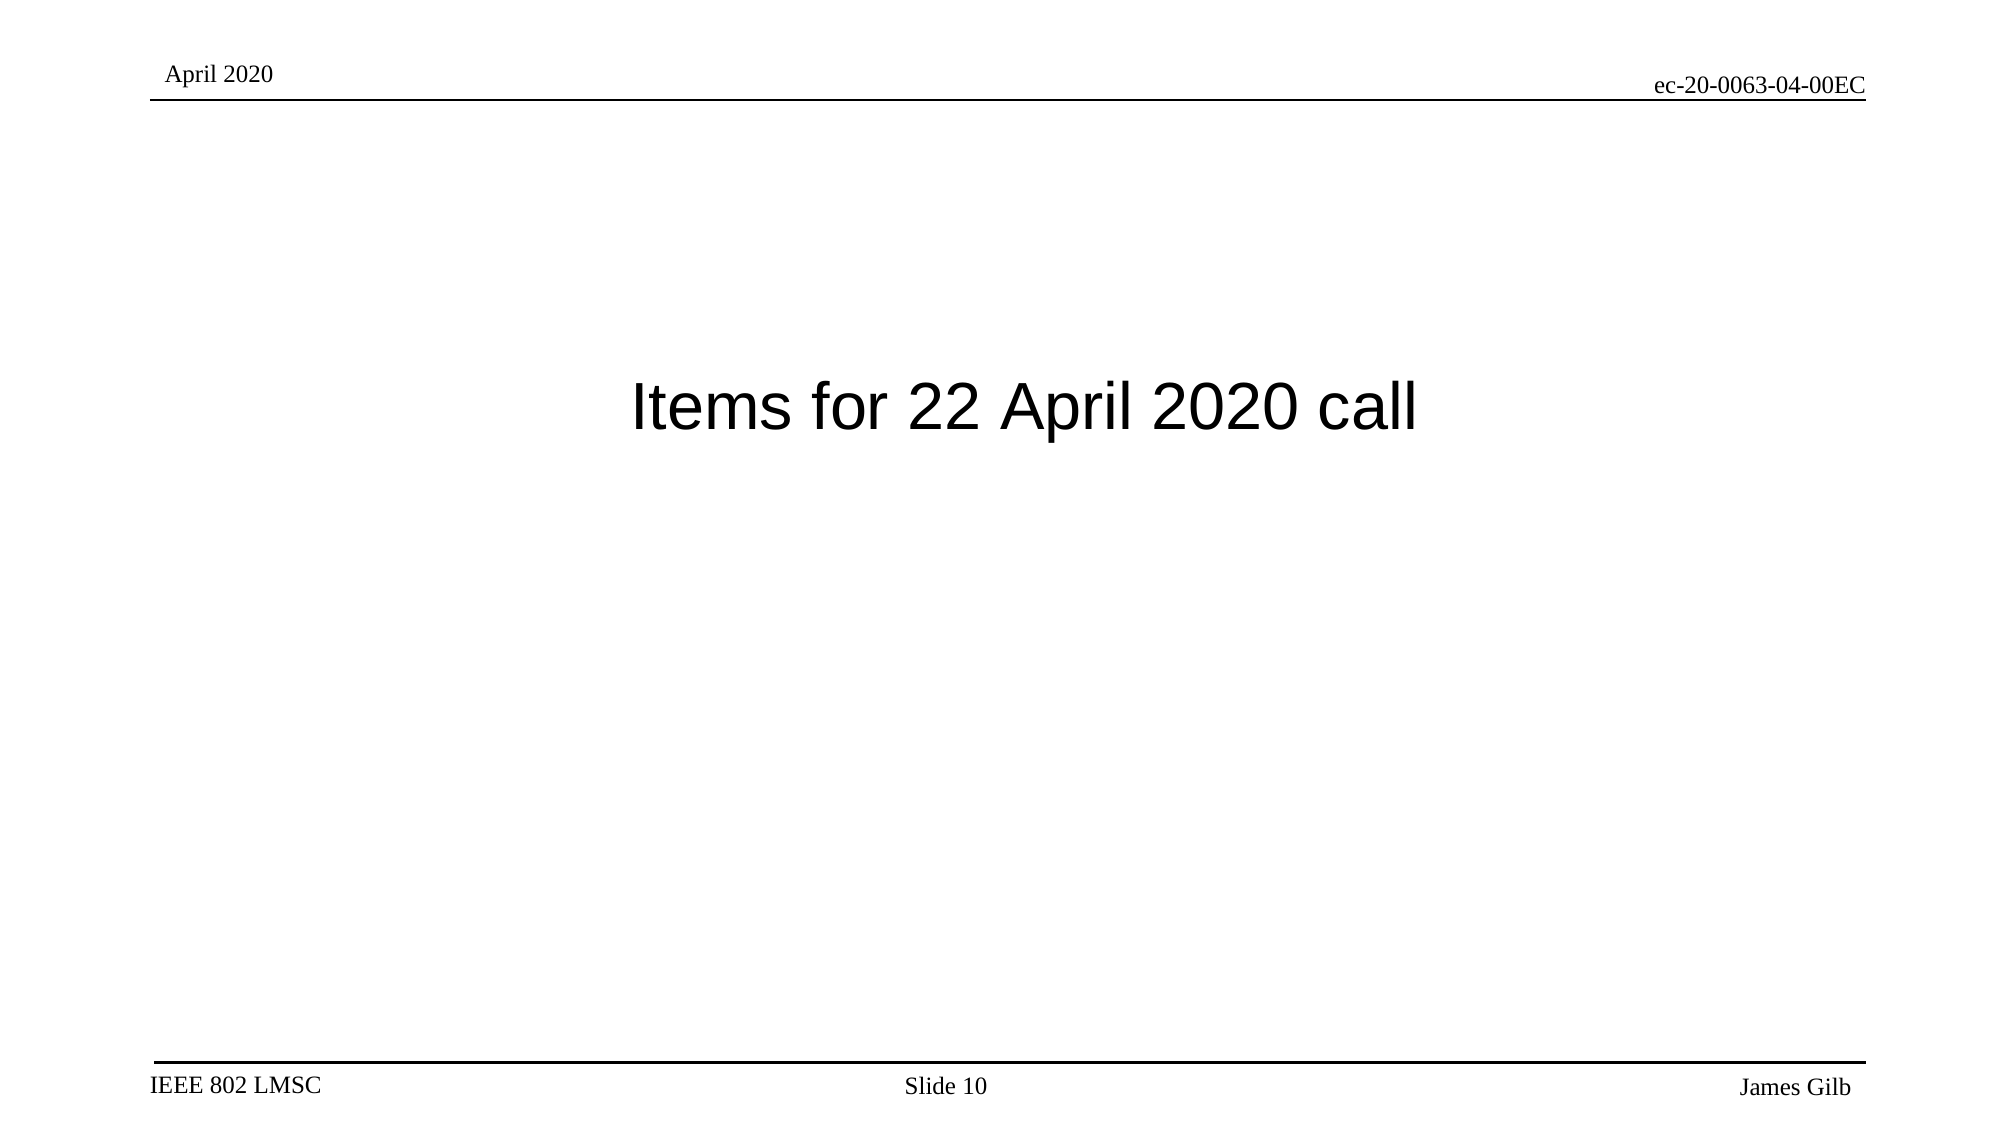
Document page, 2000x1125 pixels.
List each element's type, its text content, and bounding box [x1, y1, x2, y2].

subtitle Items for 22 April 2020 call [149, 112, 1900, 693]
